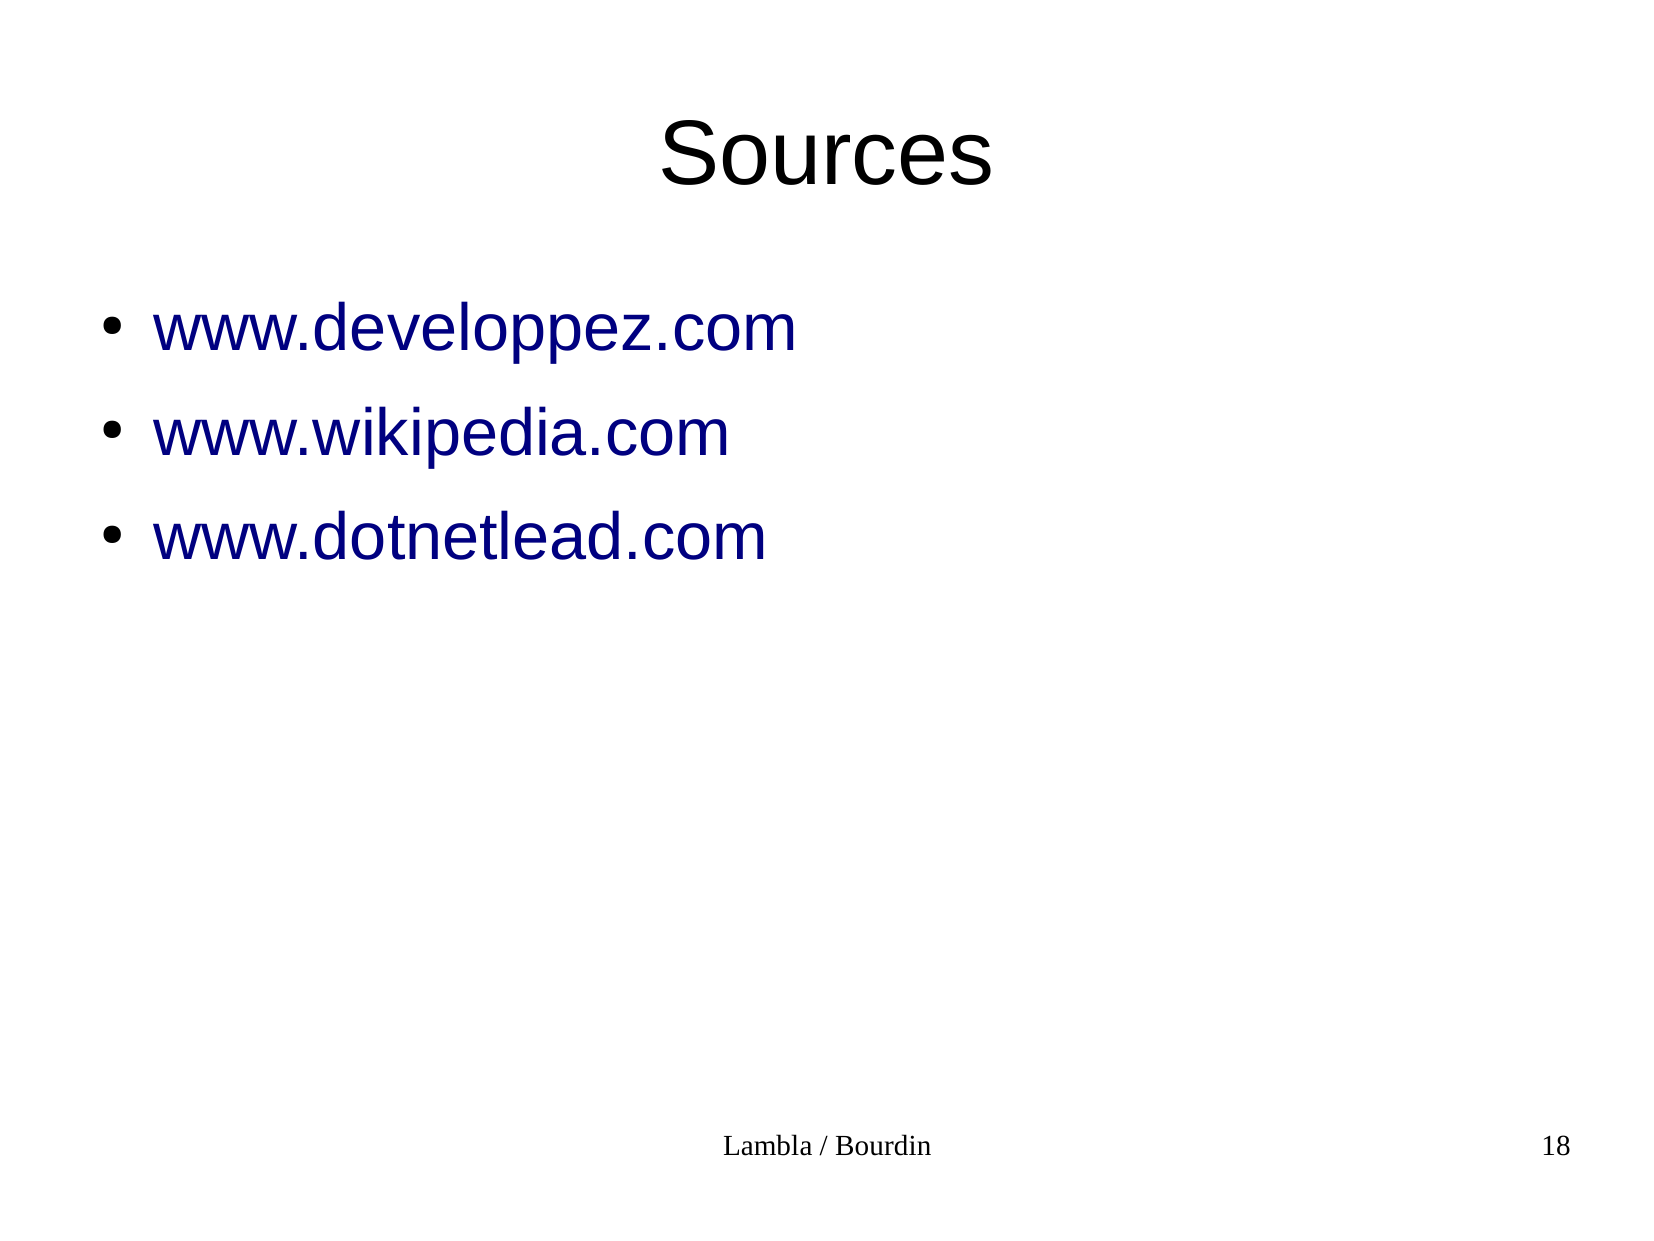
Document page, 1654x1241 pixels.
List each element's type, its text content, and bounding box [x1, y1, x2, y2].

title Sources [82, 49, 1571, 257]
list www.developpez.com www.wikipedia.com www.dotnetlead.com [82, 290, 1571, 1109]
